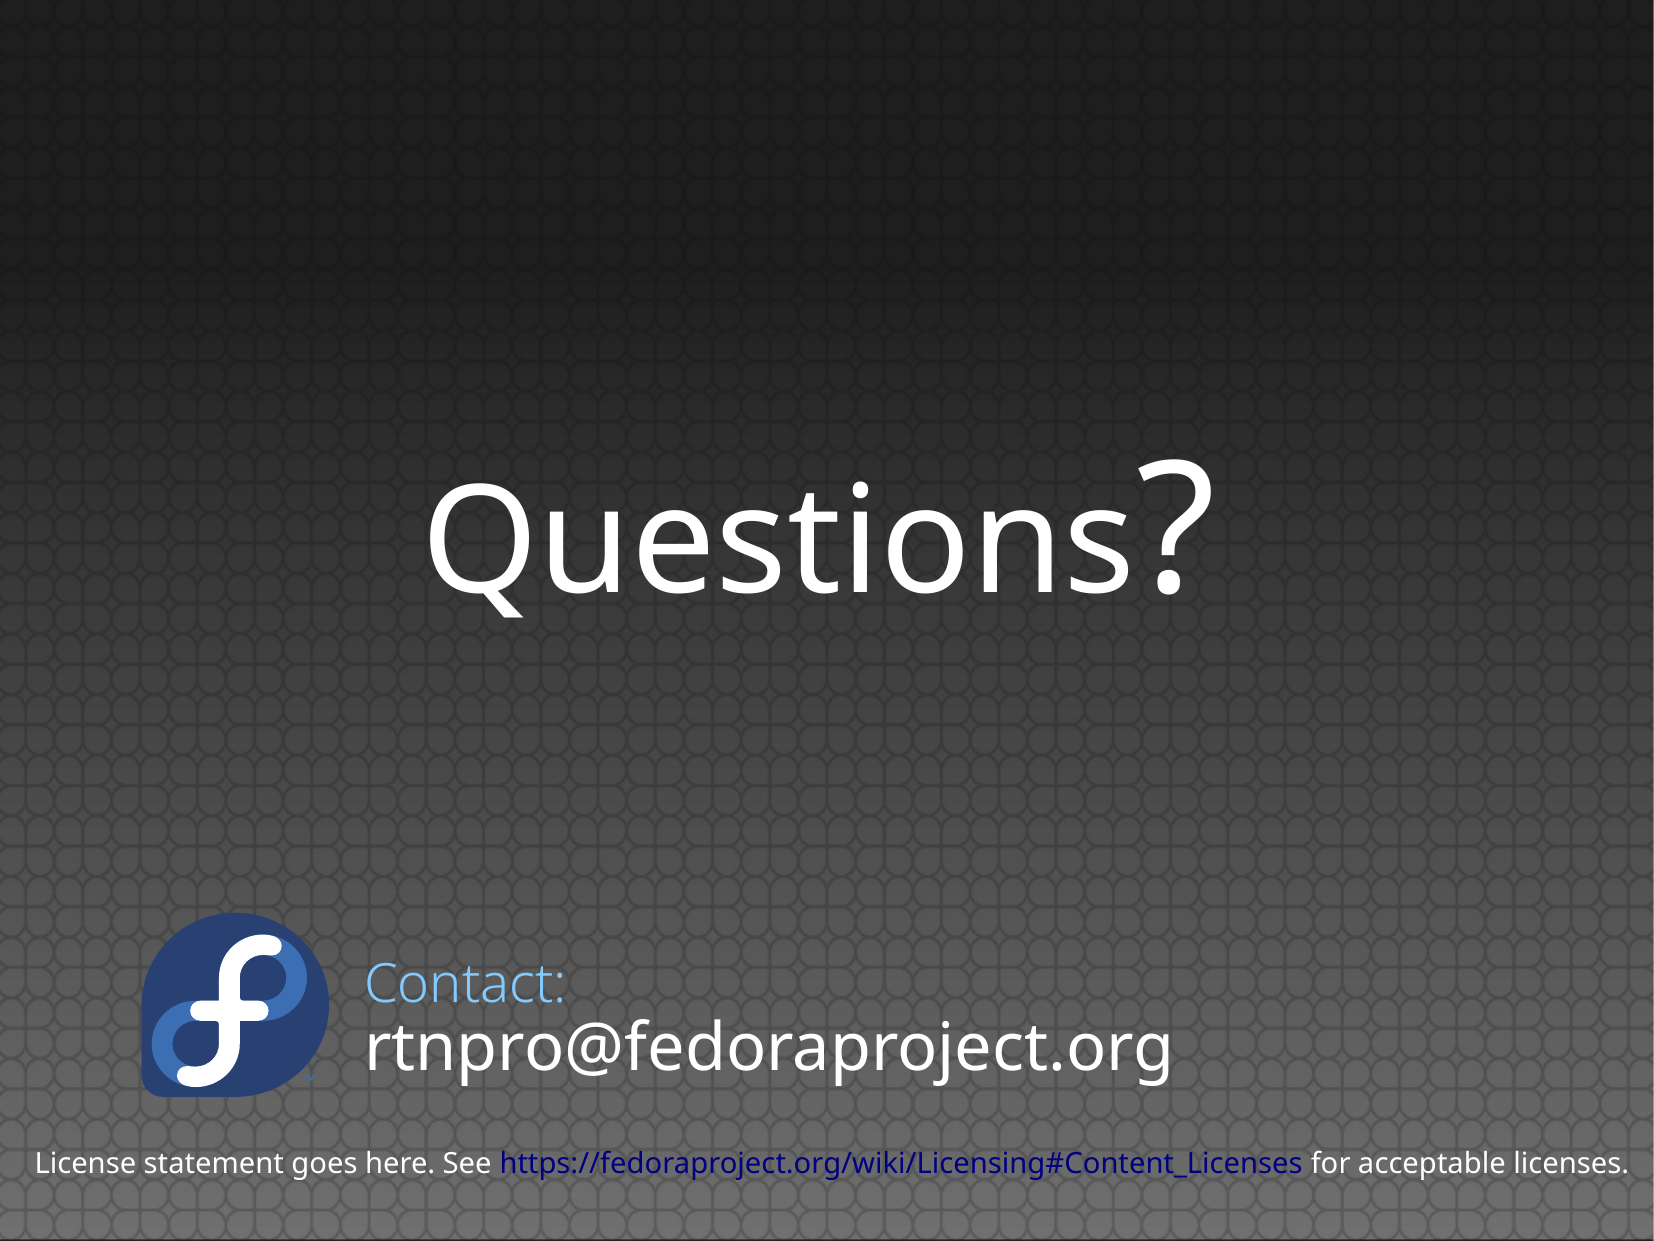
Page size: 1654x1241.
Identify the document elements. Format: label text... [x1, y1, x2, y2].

text_box License statement goes here. See https://fedoraproject.org/wiki/Licensing#Content_Licenses for acceptable licenses. [52, 1135, 1612, 1219]
text_box Contact: [349, 937, 703, 1013]
picture [0, 0, 1654, 1241]
title Questions? [30, 418, 1606, 624]
text_box rtnpro@fedoraproject.org [349, 992, 1455, 1143]
